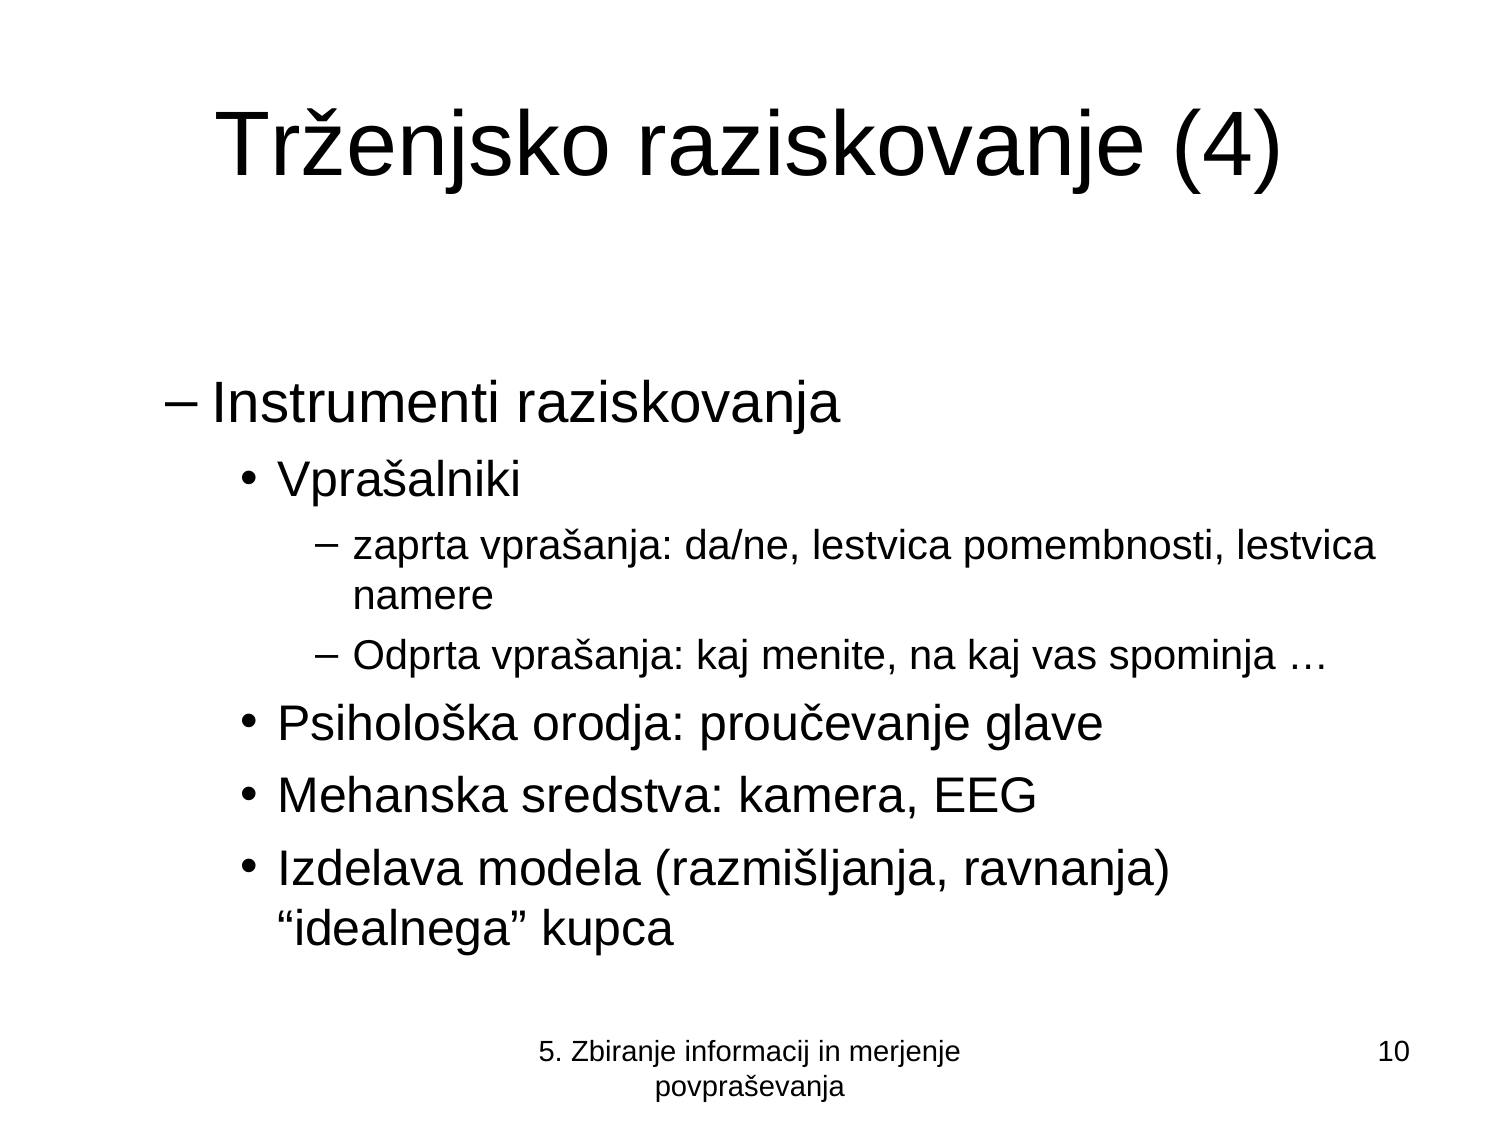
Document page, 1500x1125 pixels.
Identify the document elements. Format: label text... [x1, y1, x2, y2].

text_box 5. Zbiranje informacij in merjenje povpraševanja [512, 1024, 988, 1103]
text_box <number> [1074, 1024, 1426, 1103]
list Instrumenti raziskovanja Vprašalniki zaprta vprašanja: da/ne, lestvica pomembnosti, lestvica namere Odprta vprašanja: kaj menite, na kaj vas spominja … Psihološka orodja: proučevanje glave Mehanska sredstva: kamera, EEG Izdelava modela (razmišljanja, ravnanja) “idealnega” kupca [75, 262, 1426, 1006]
title Trženjsko raziskovanje (4) [75, 45, 1426, 233]
